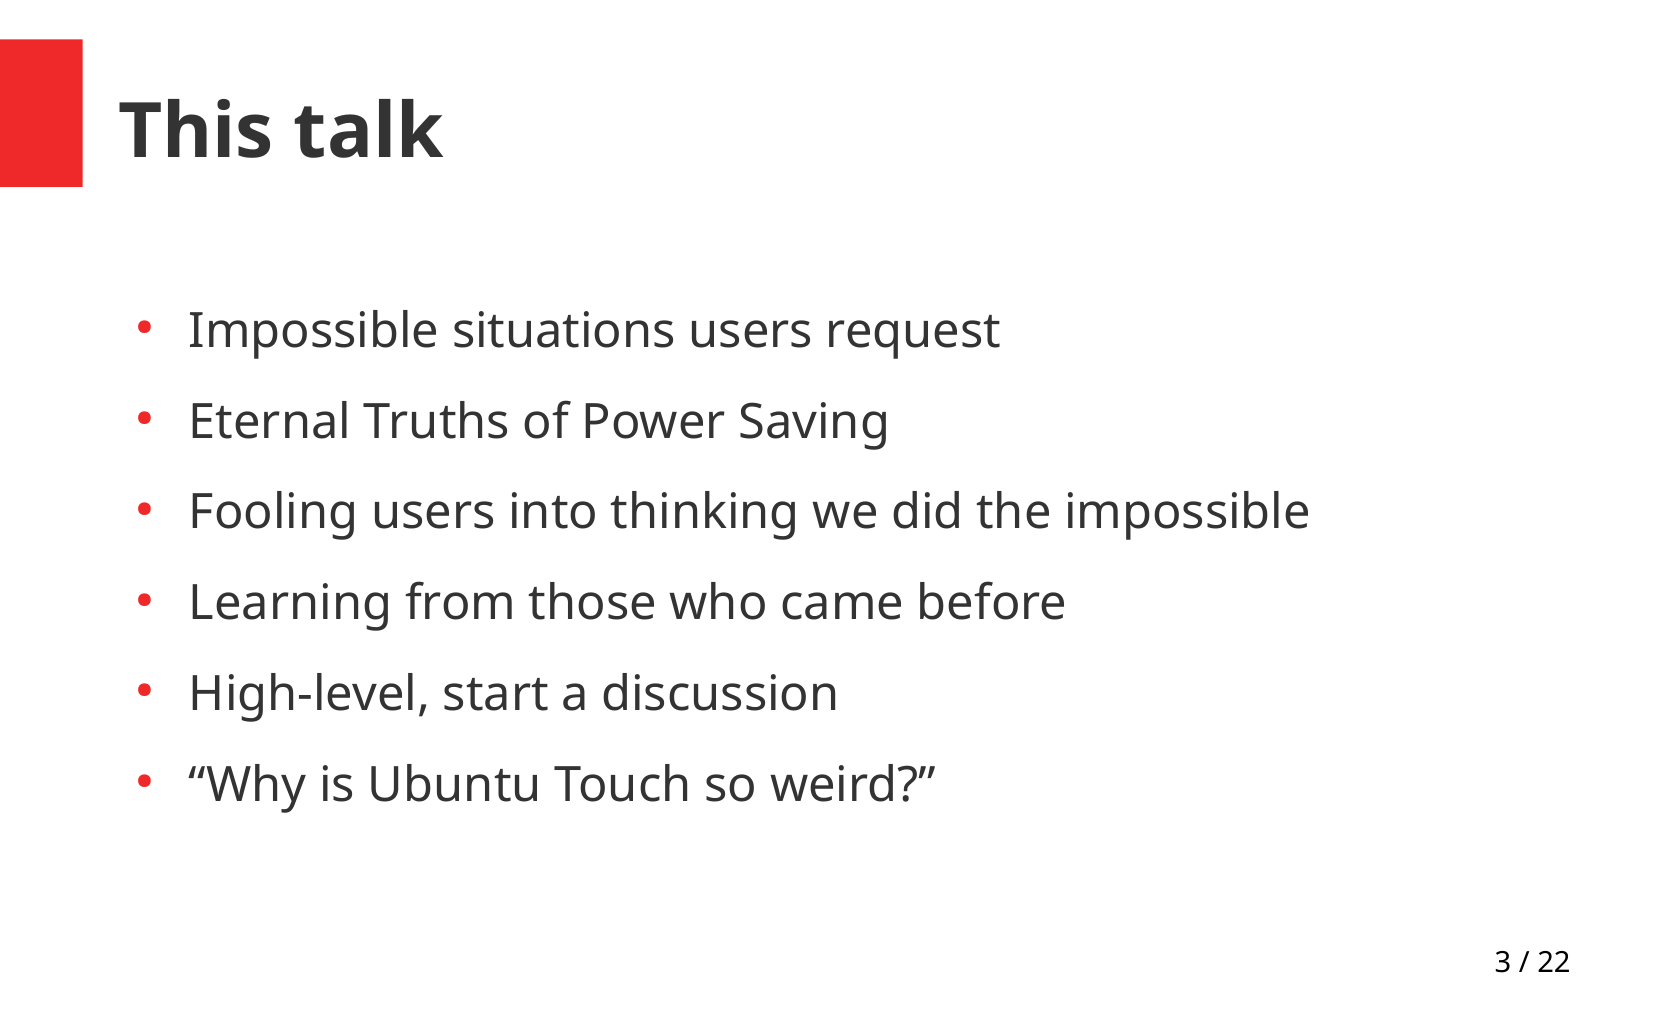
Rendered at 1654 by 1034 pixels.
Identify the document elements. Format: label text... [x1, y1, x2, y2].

title This talk [118, 41, 1571, 214]
list Impossible situations users request Eternal Truths of Power Saving Fooling users into thinking we did the impossible Learning from those who came before High-level, start a discussion “Why is Ubuntu Touch so weird?” [118, 295, 1536, 895]
